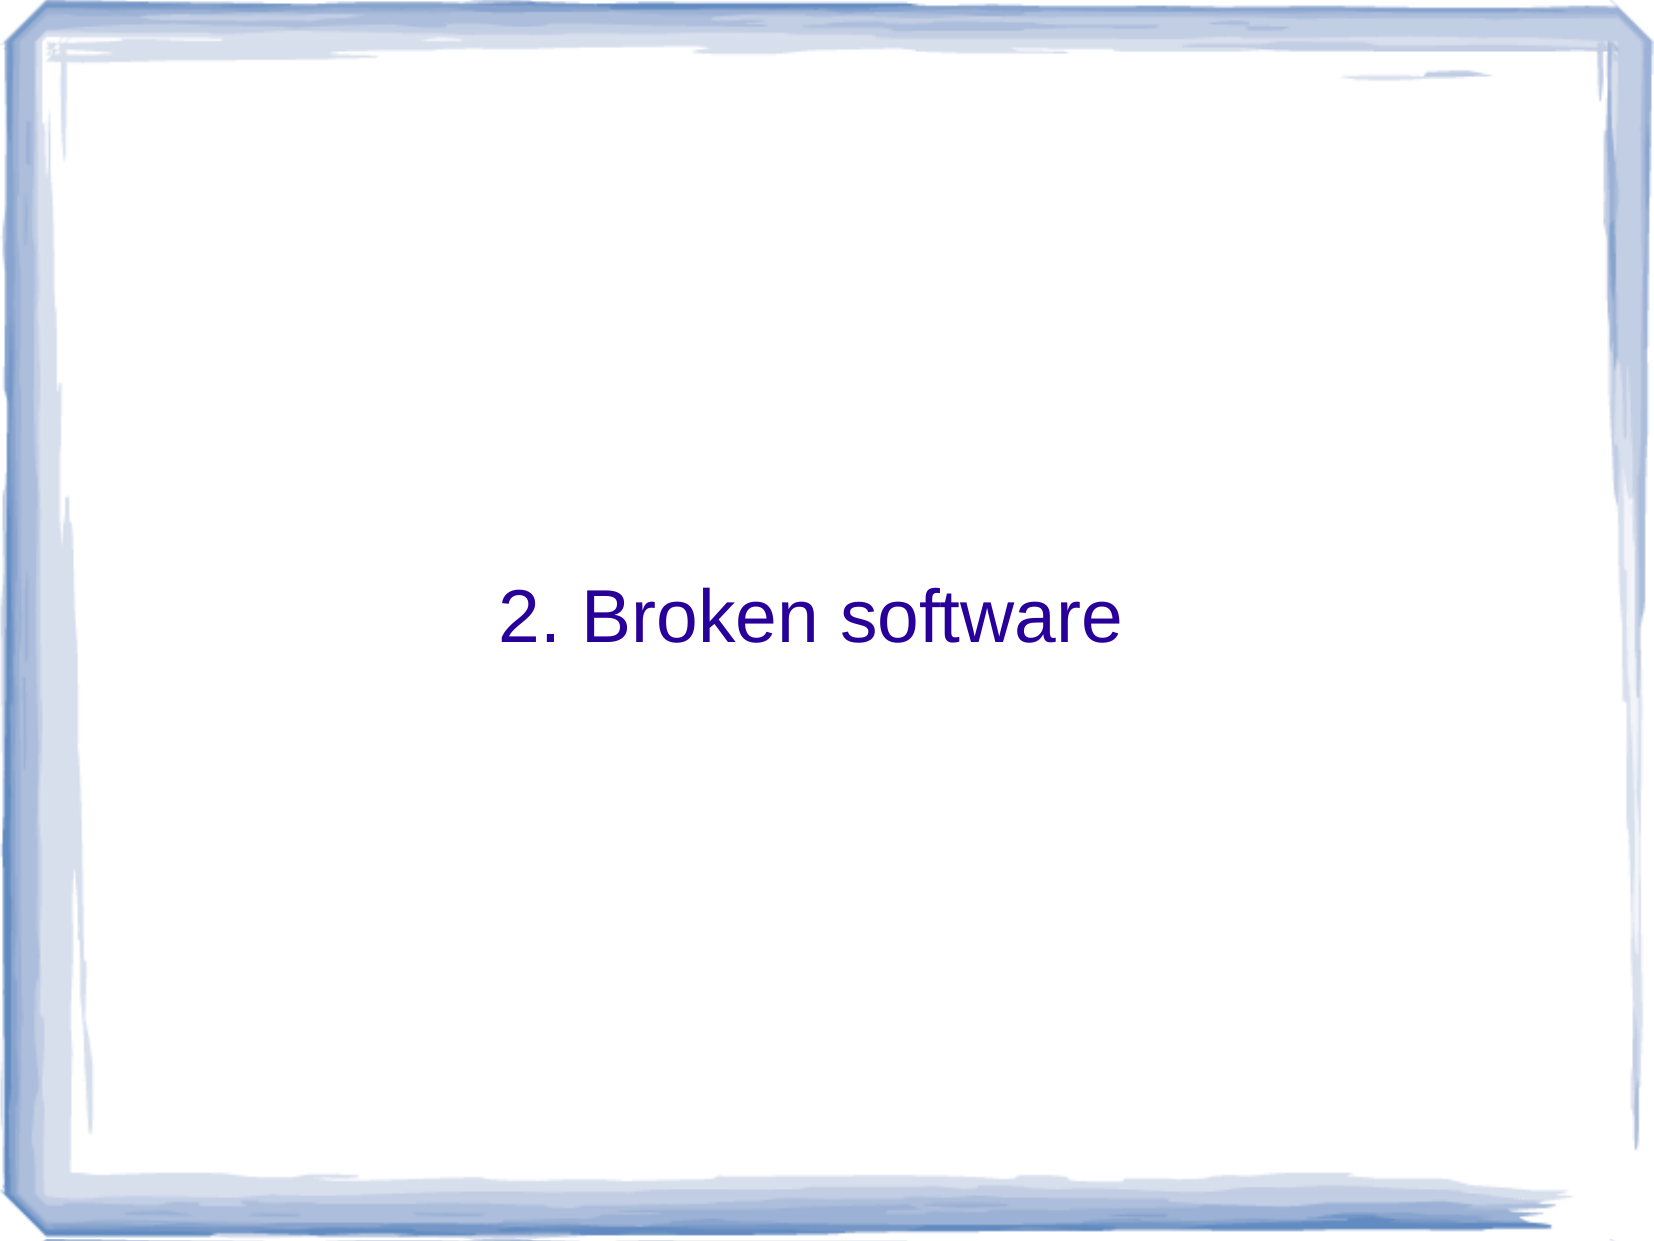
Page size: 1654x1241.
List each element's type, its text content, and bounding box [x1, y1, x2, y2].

picture [0, 0, 1654, 1241]
title 2. Broken software [84, 520, 1538, 713]
